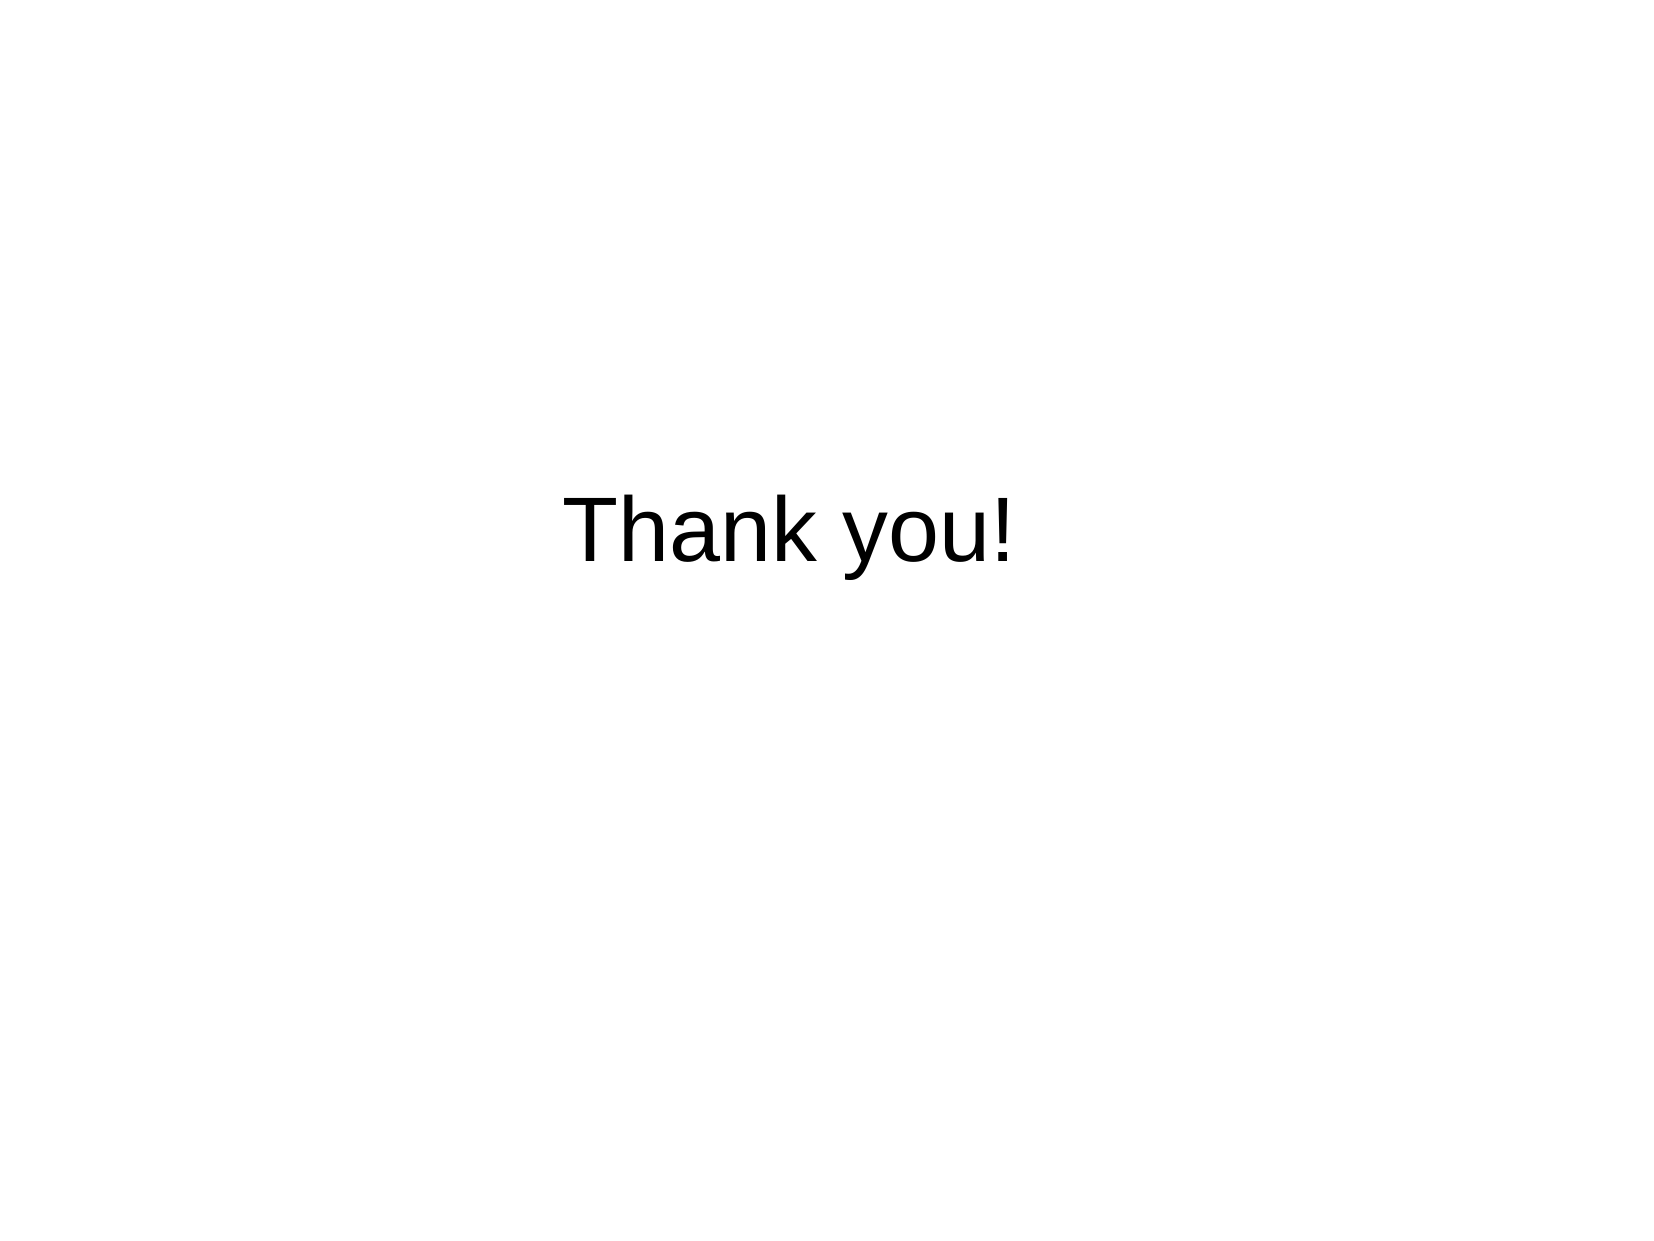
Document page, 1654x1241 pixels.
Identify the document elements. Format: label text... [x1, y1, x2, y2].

title Thank you! [70, 477, 1560, 686]
